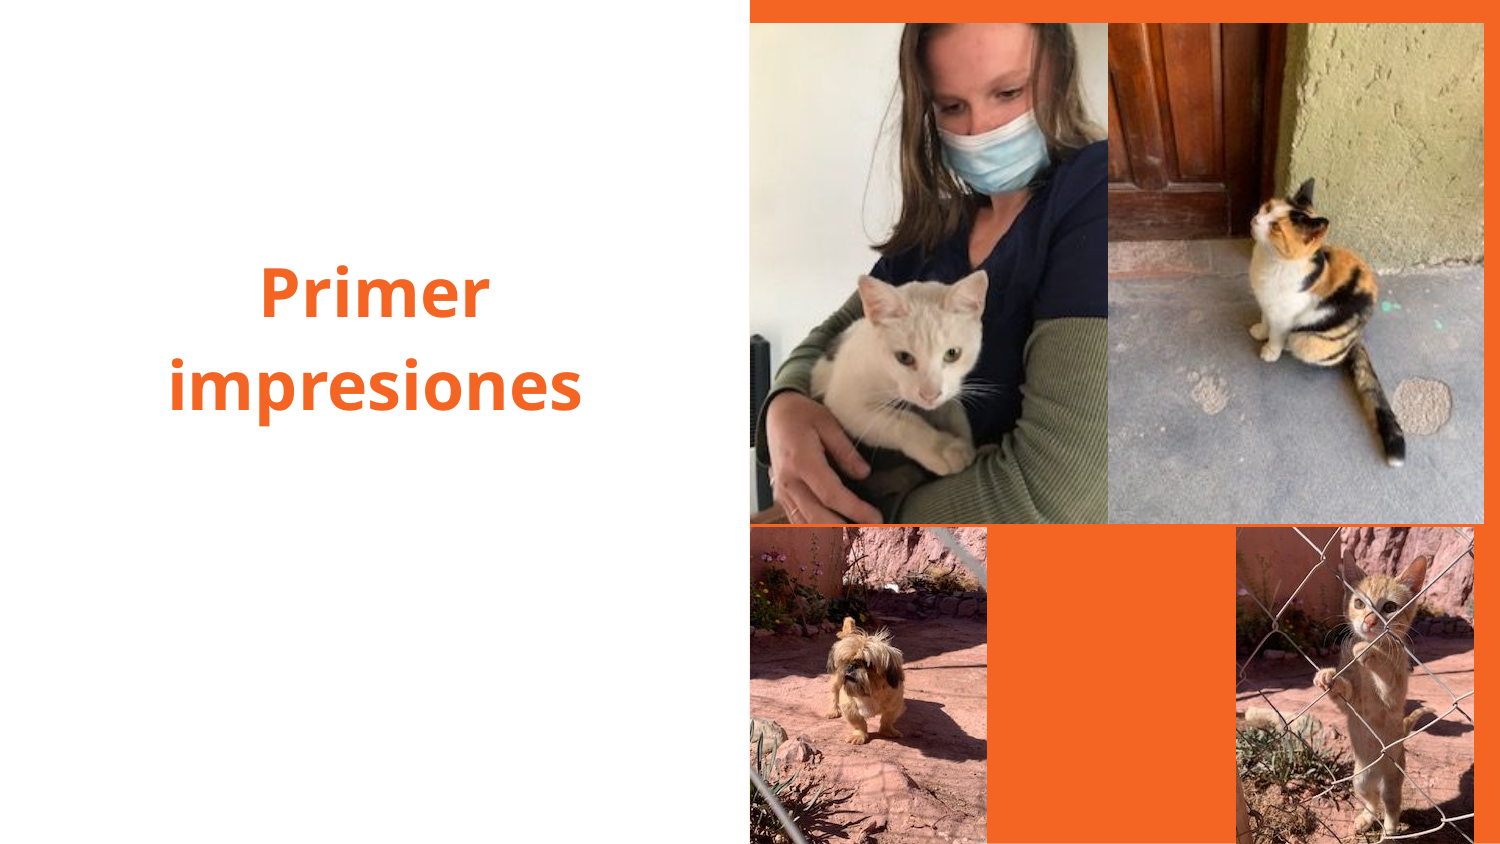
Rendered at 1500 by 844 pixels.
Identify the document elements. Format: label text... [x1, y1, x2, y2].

picture [750, 23, 1484, 524]
picture [1236, 527, 1474, 844]
picture [750, 527, 987, 844]
title Primer impresiones [43, 229, 708, 446]
